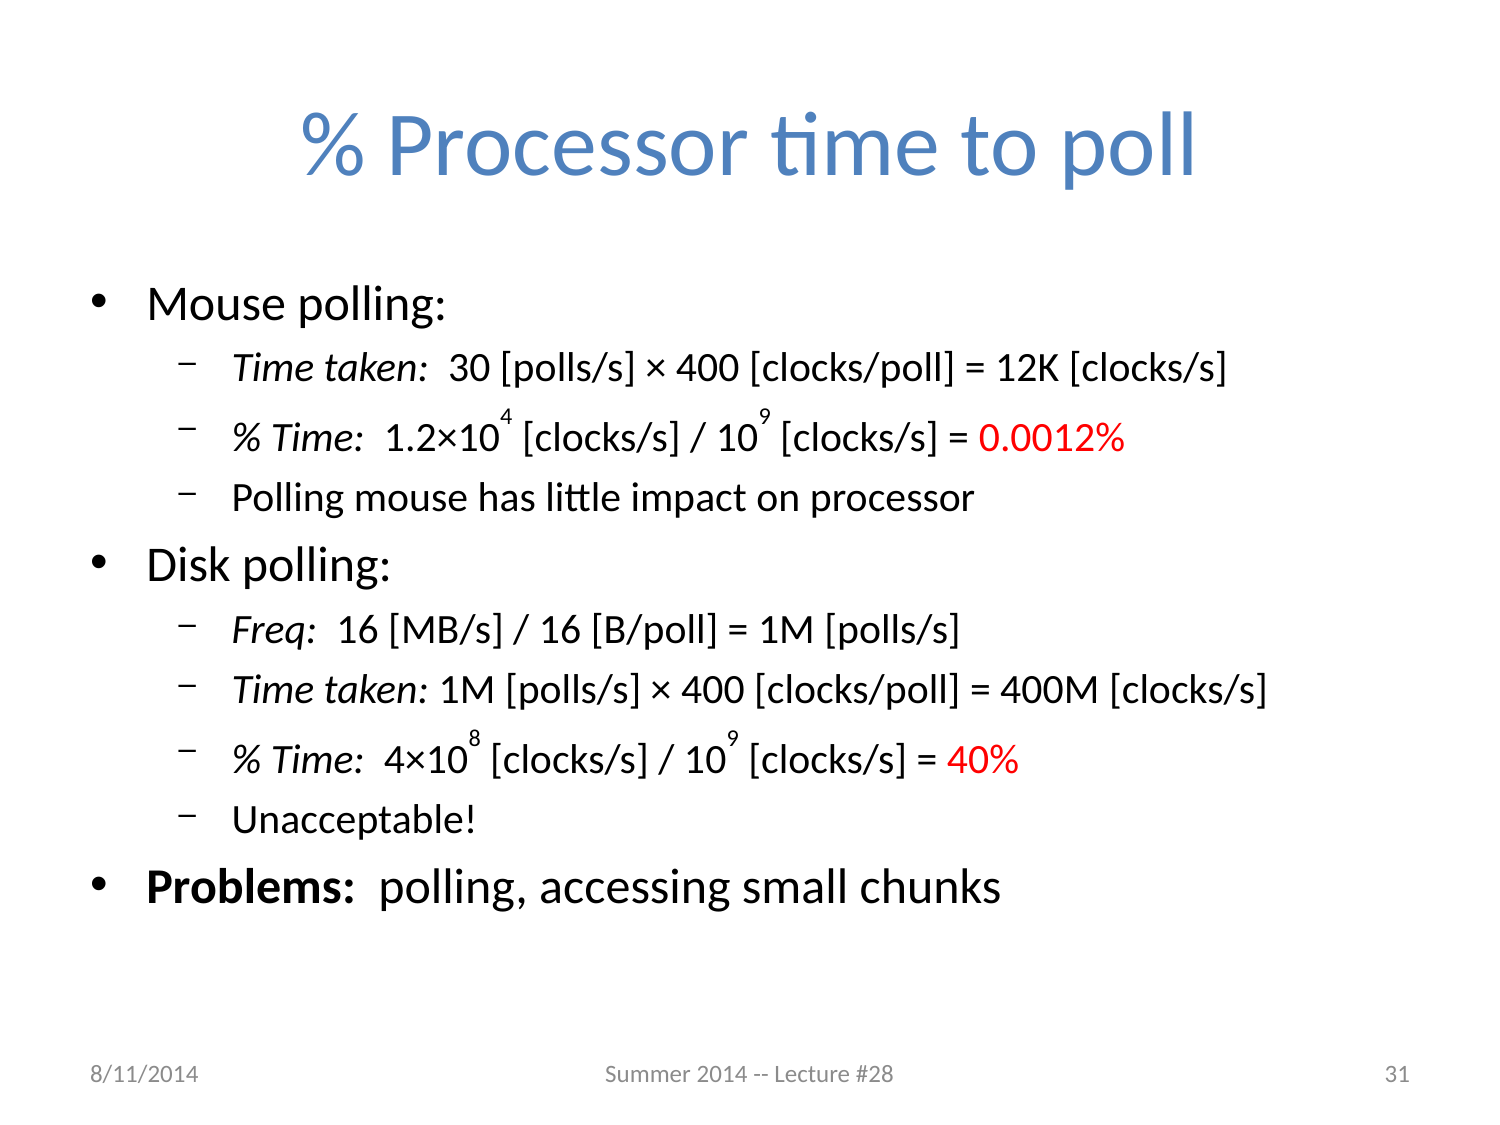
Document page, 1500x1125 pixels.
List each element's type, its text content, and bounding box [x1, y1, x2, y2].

title % Processor time to poll [75, 45, 1425, 233]
slide_number 8/11/2014 [75, 1042, 425, 1103]
slide_number <number> [1074, 1042, 1425, 1103]
footer Summer 2014 -- Lecture #28 [512, 1042, 988, 1103]
list Mouse polling: Time taken: 30 [polls/s] × 400 [clocks/poll] = 12K [clocks/s] % Time: 1.2×104 [clocks/s] / 109 [clocks/s] = 0.0012% Polling mouse has little impact on processor Disk polling: Freq: 16 [MB/s] / 16 [B/poll] = 1M [polls/s] Time taken: 1M [polls/s] × 400 [clocks/poll] = 400M [clocks/s] % Time: 4×108 [clocks/s] / 109 [clocks/s] = 40% Unacceptable! Problems: polling, accessing small chunks [75, 262, 1470, 1073]
